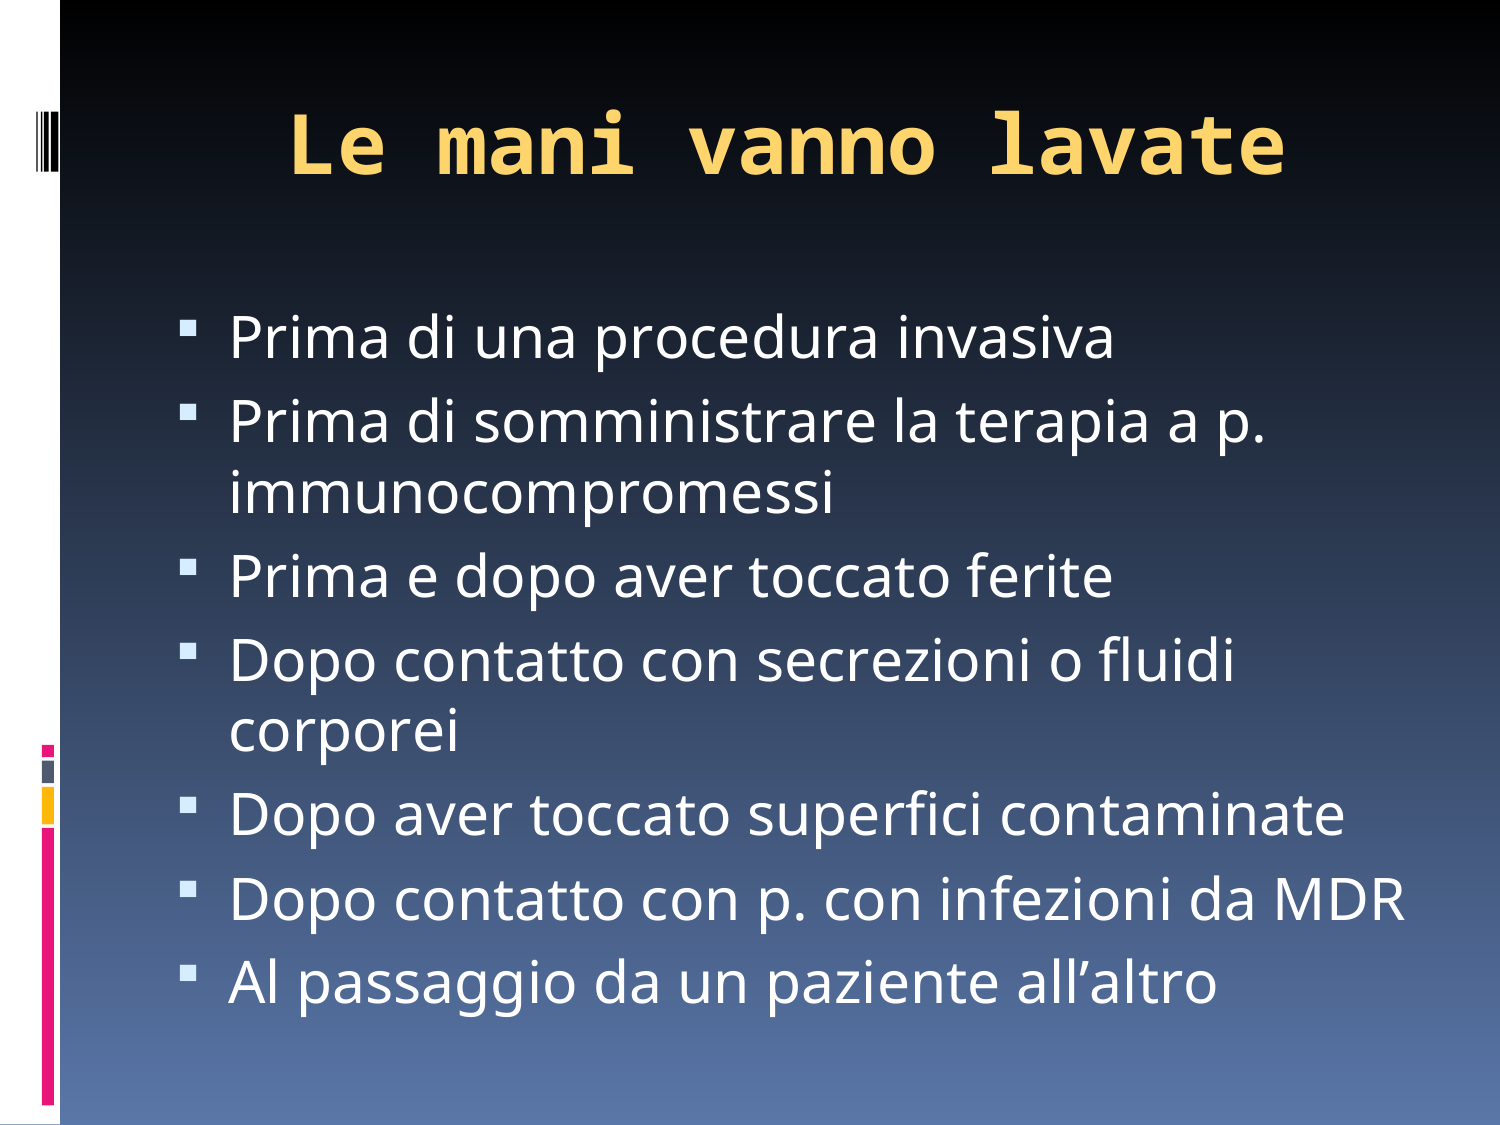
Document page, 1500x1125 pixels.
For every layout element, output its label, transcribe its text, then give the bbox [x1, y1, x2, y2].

title Le mani vanno lavate [150, 84, 1426, 235]
list Prima di una procedura invasiva Prima di somministrare la terapia a p. immunocompromessi Prima e dopo aver toccato ferite Dopo contatto con secrezioni o fluidi corporei Dopo aver toccato superfici contaminate Dopo contatto con p. con infezioni da MDR Al passaggio da un paziente all’altro [150, 292, 1426, 1043]
